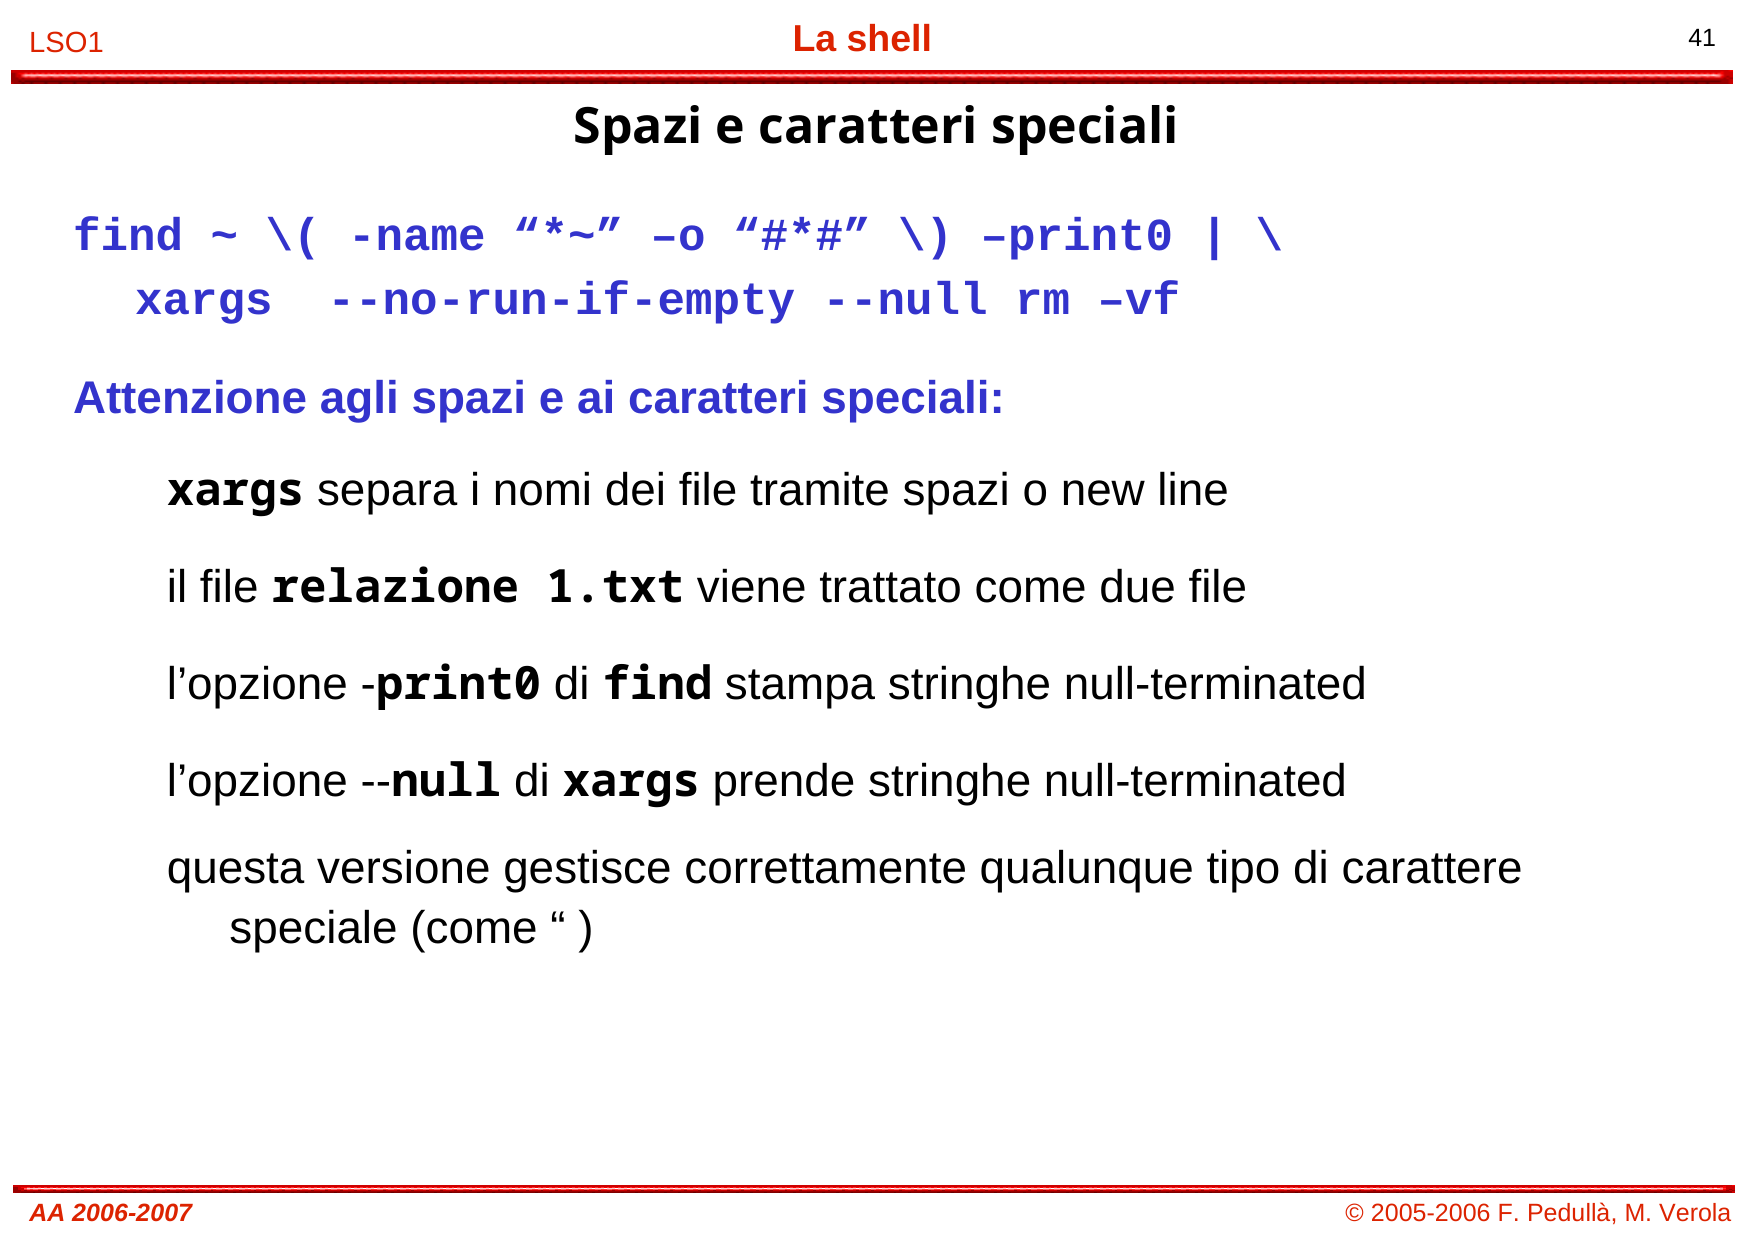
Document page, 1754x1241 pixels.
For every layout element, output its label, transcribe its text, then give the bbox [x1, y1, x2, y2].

picture [1696, 1185, 1735, 1193]
title Spazi e caratteri speciali [505, 78, 1248, 174]
list find ~ \( -name “*~” –o “#*#” \) –print0 | \ xargs --no-run-if-empty --null rm –vf Attenzione agli spazi e ai caratteri speciali: xargs separa i nomi dei file tramite spazi o new line il file relazione 1.txt viene trattato come due file l’opzione -print0 di find stampa stringhe null-terminated l’opzione --null di xargs prende stringhe null-terminated questa versione gestisce correttamente qualunque tipo di carattere speciale (come “ ) [58, 193, 1696, 1241]
picture [11, 70, 1733, 84]
picture [13, 1185, 58, 1193]
